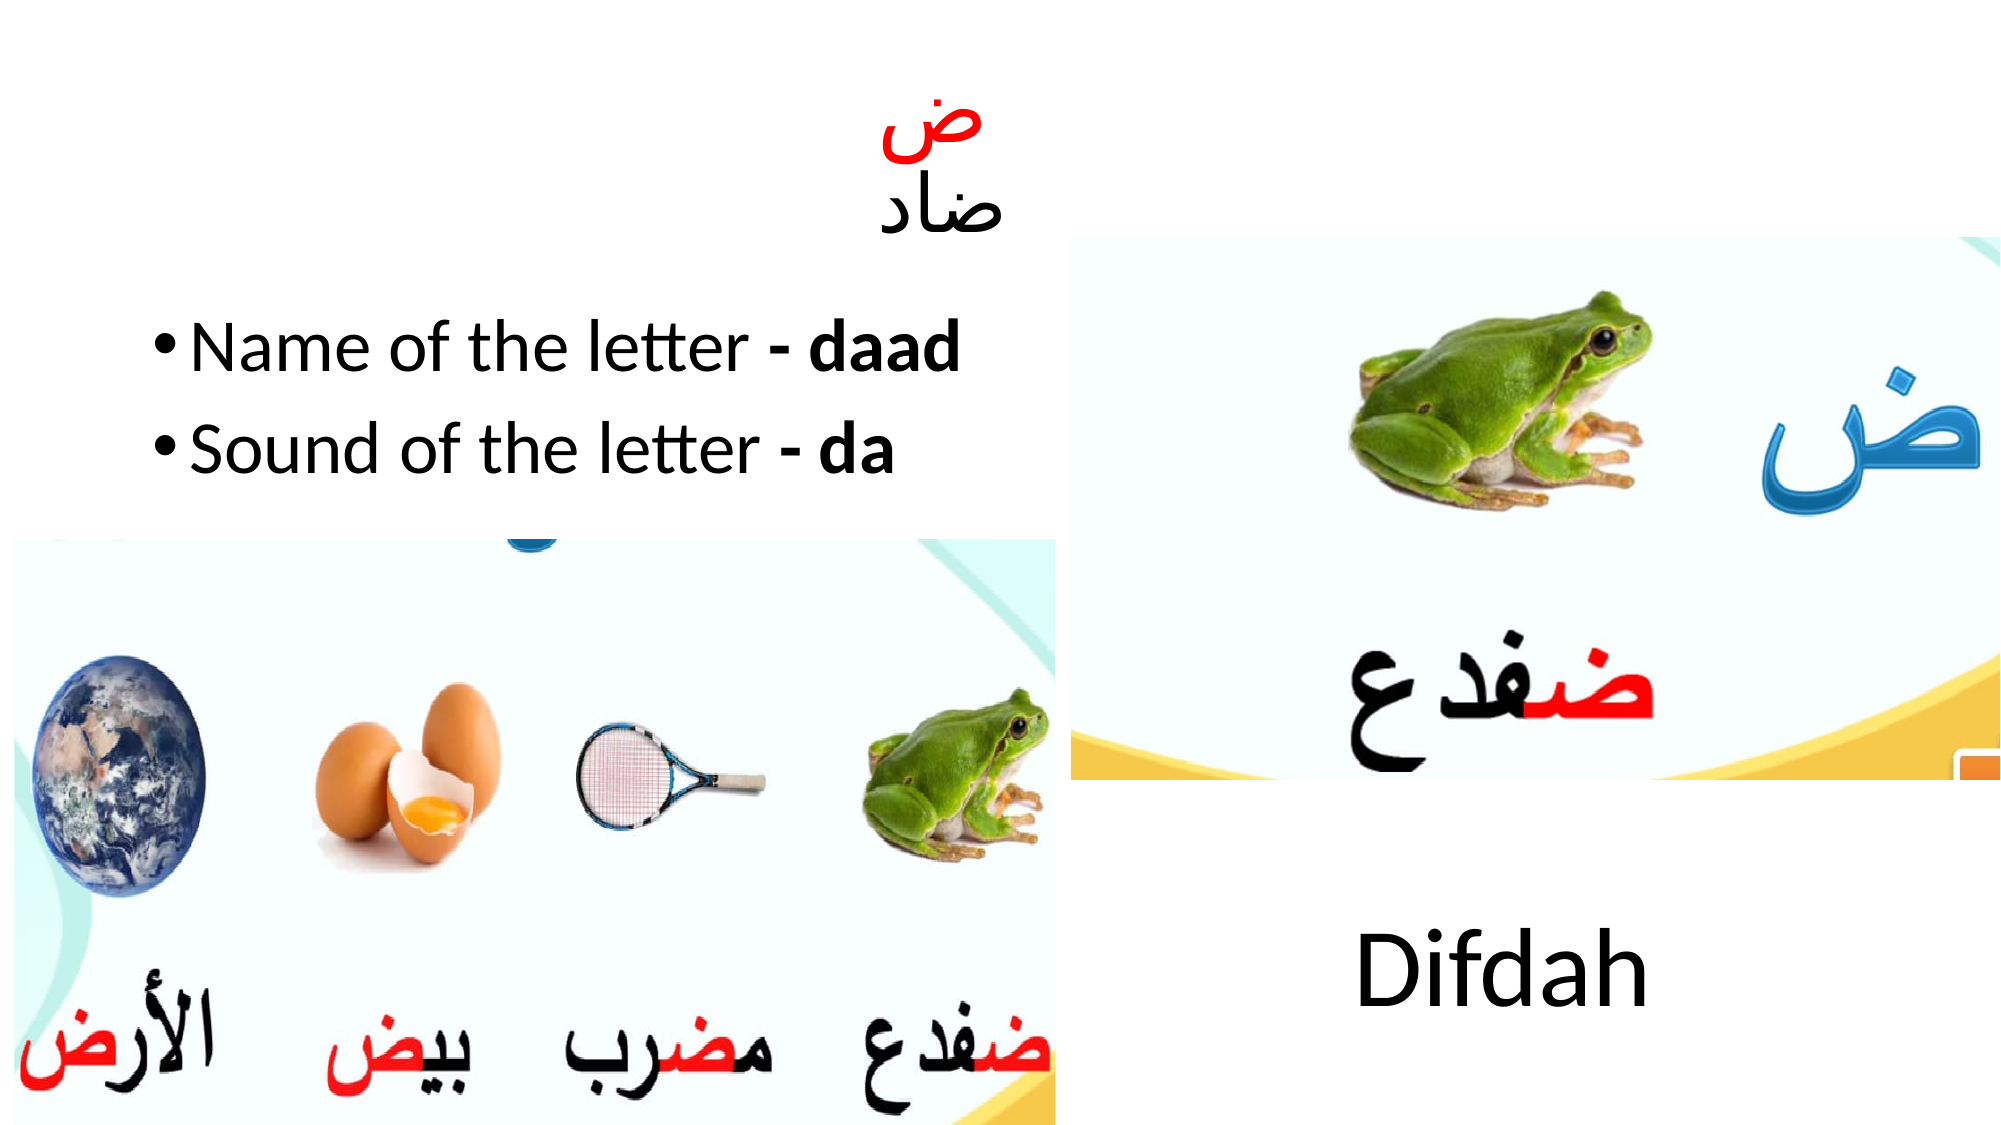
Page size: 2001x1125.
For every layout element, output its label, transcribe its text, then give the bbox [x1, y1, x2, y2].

list Name of the letter - daad Sound of the letter - da [137, 299, 1863, 1014]
picture [14, 539, 1056, 1125]
picture [1070, 237, 2000, 781]
text_box Difdah [1338, 886, 1681, 1038]
title ض ضاد [862, 47, 1392, 266]
